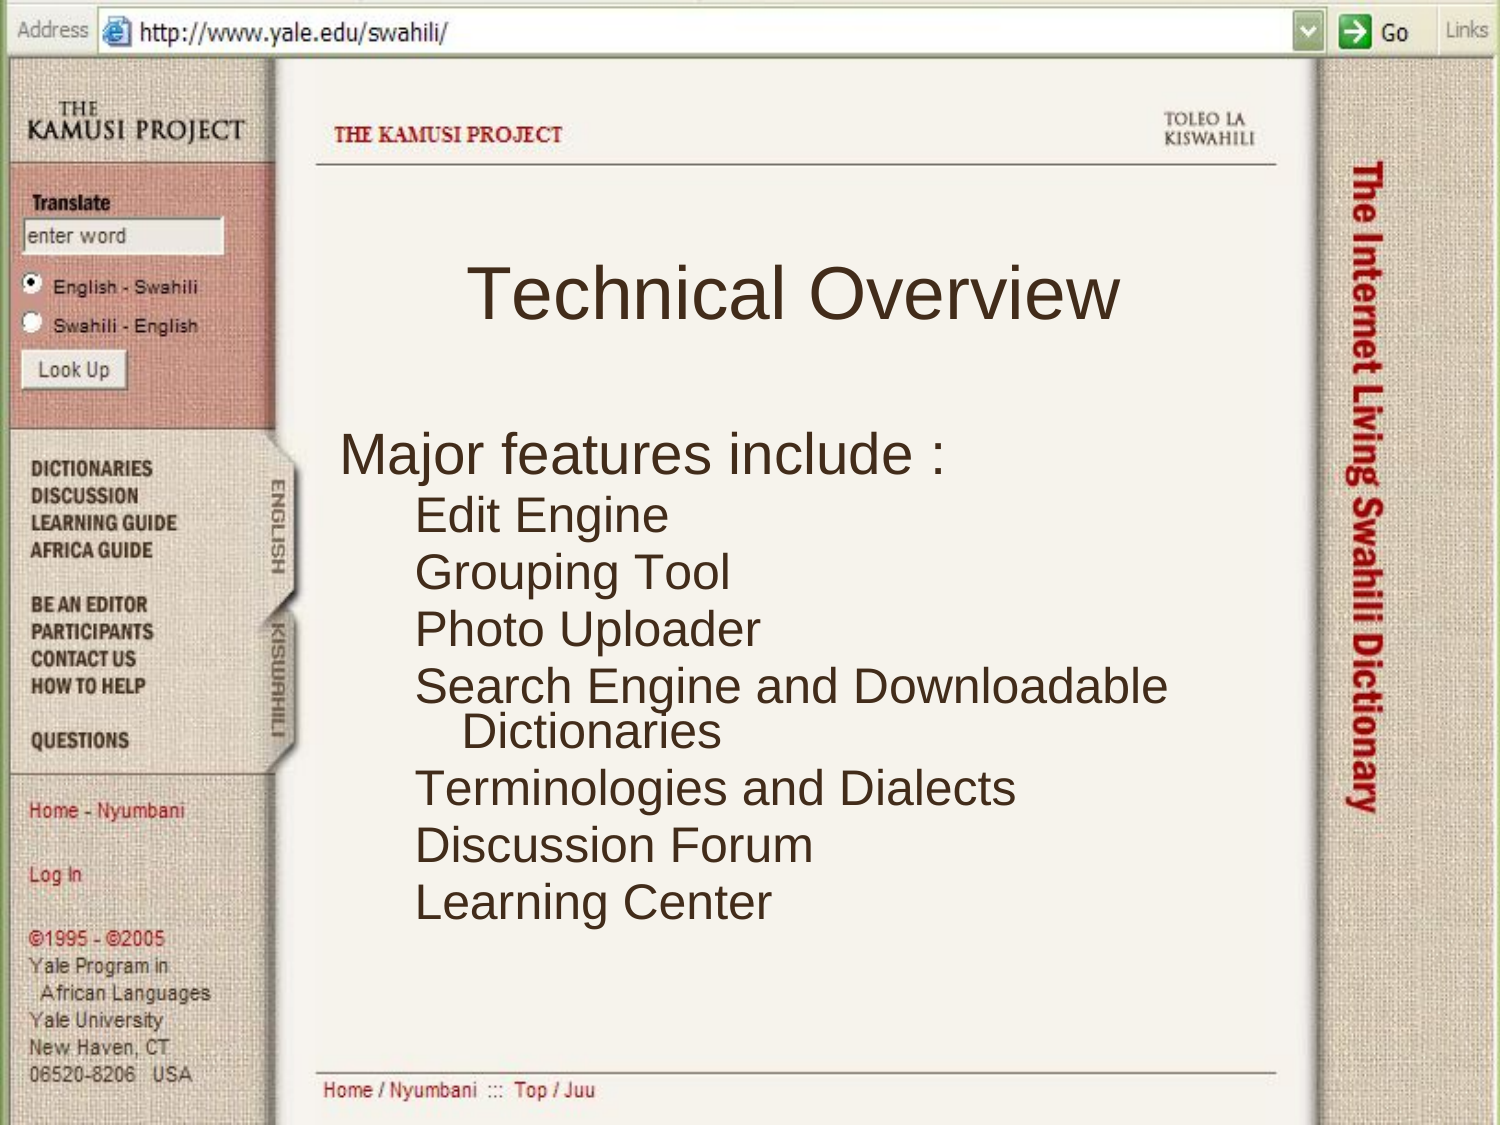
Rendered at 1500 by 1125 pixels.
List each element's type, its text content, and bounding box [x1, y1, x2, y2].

title Technical Overview [287, 199, 1300, 388]
list Major features include : Edit Engine Grouping Tool Photo Uploader Search Engine and Downloadable Dictionaries Terminologies and Dialects Discussion Forum Learning Center [324, 425, 1288, 1028]
picture [0, 0, 1500, 1125]
